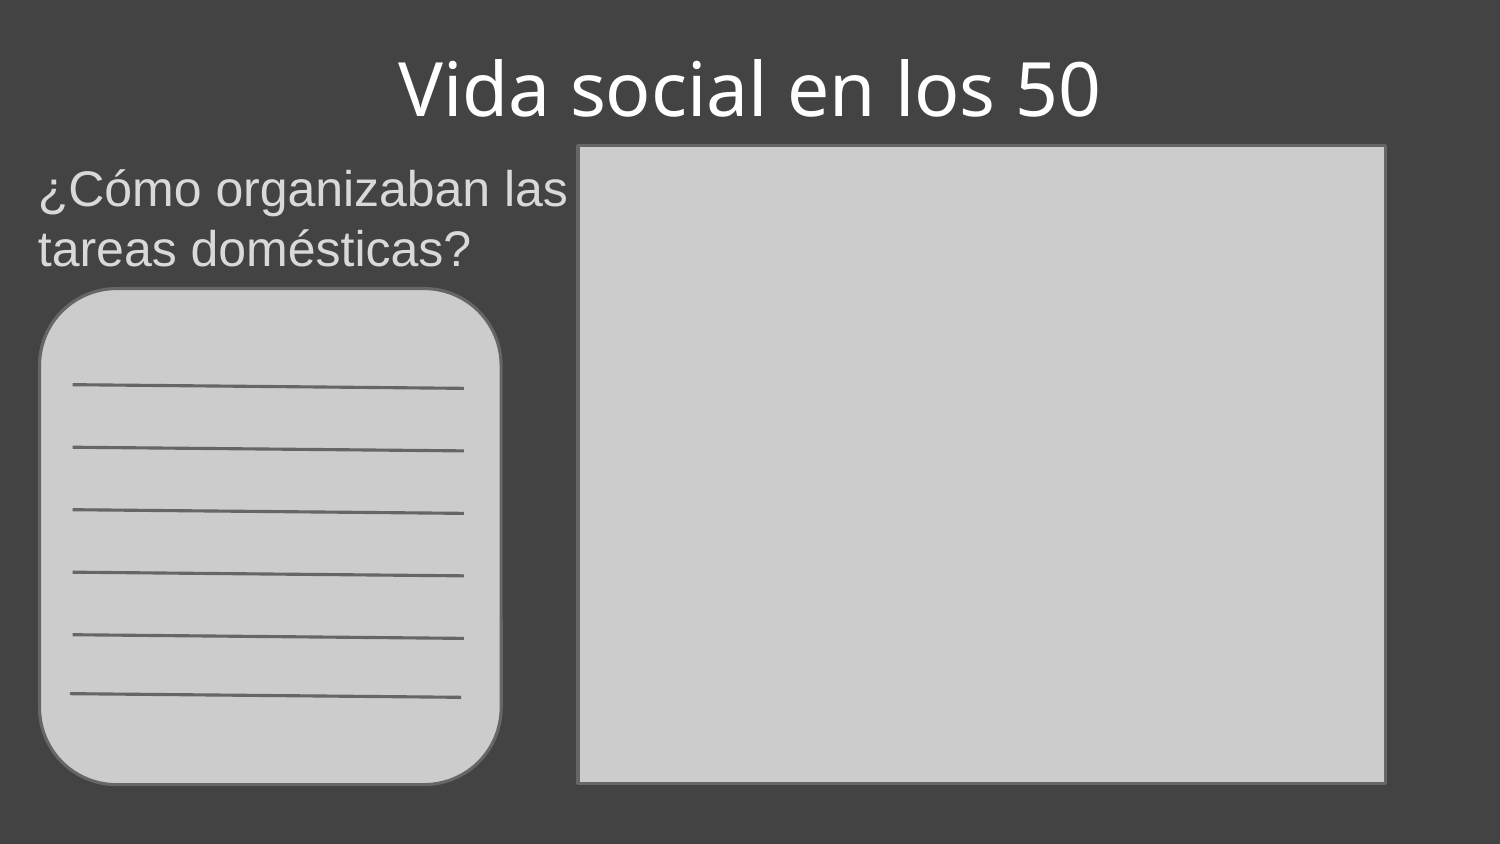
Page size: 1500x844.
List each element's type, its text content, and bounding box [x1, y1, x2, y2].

text_box [577, 145, 1386, 784]
text_box Vida social en los 50 [58, 26, 1442, 130]
text_box ¿Cómo organizaban las tareas domésticas? [22, 114, 588, 318]
text_box [39, 288, 502, 785]
